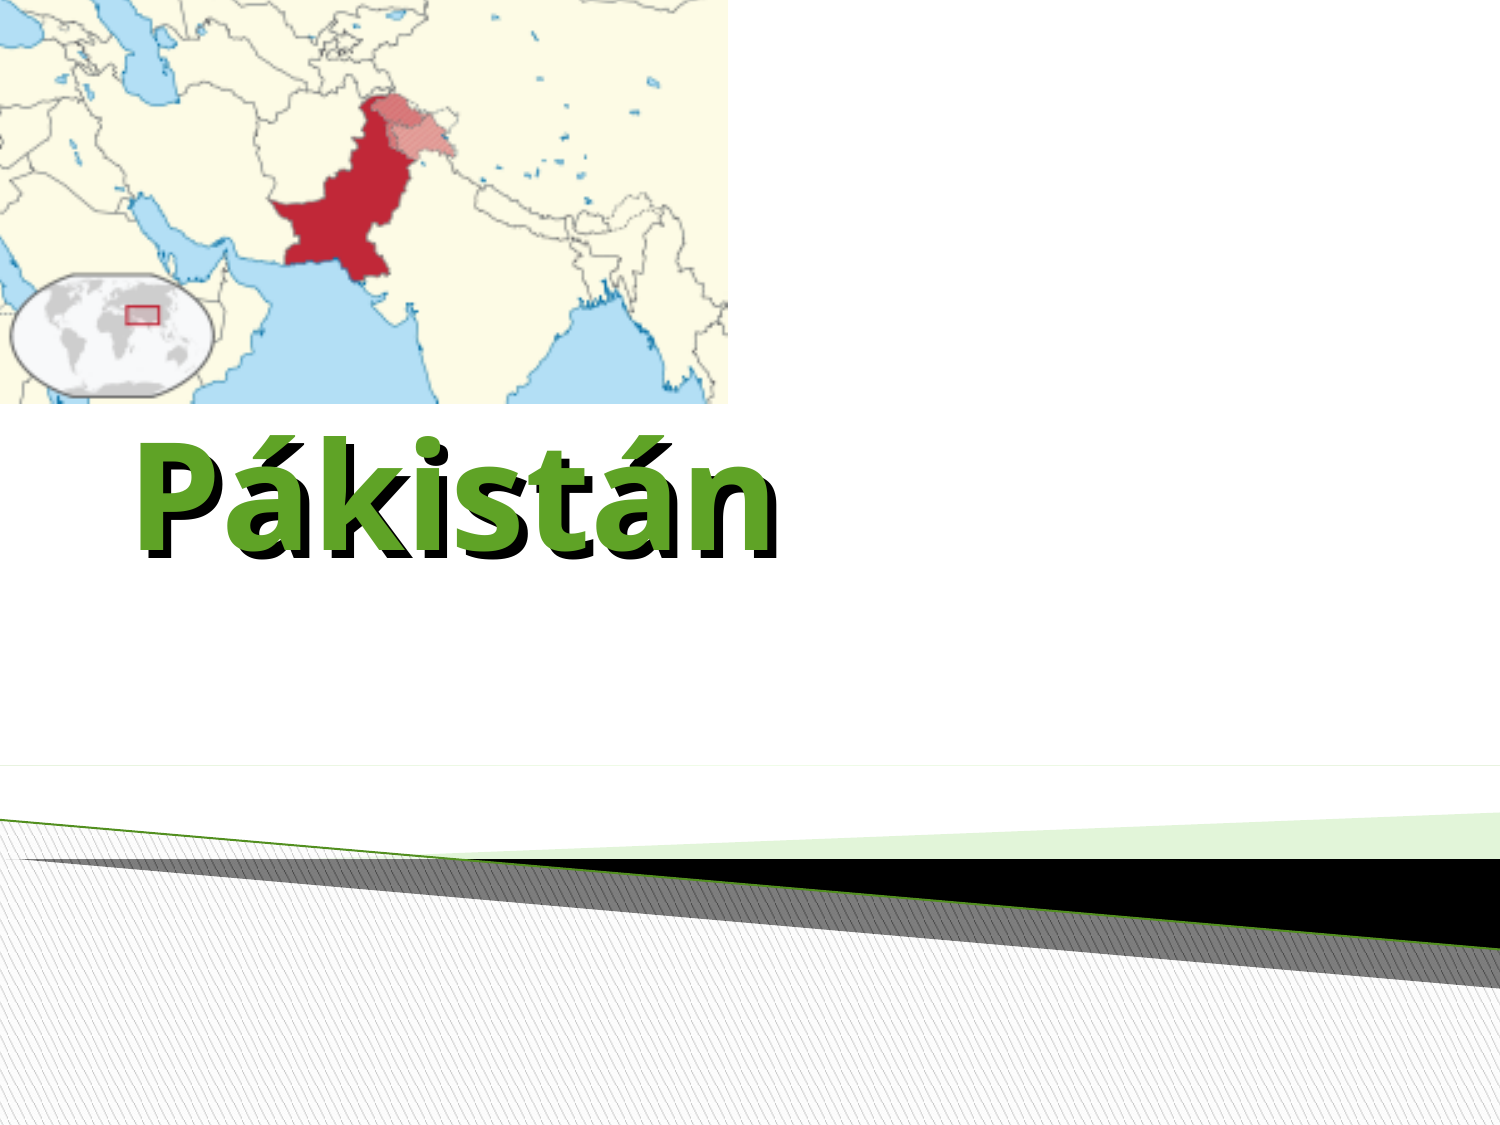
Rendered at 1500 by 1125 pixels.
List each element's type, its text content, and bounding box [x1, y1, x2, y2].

picture [0, 0, 728, 404]
title Pákistán [112, 287, 1388, 588]
